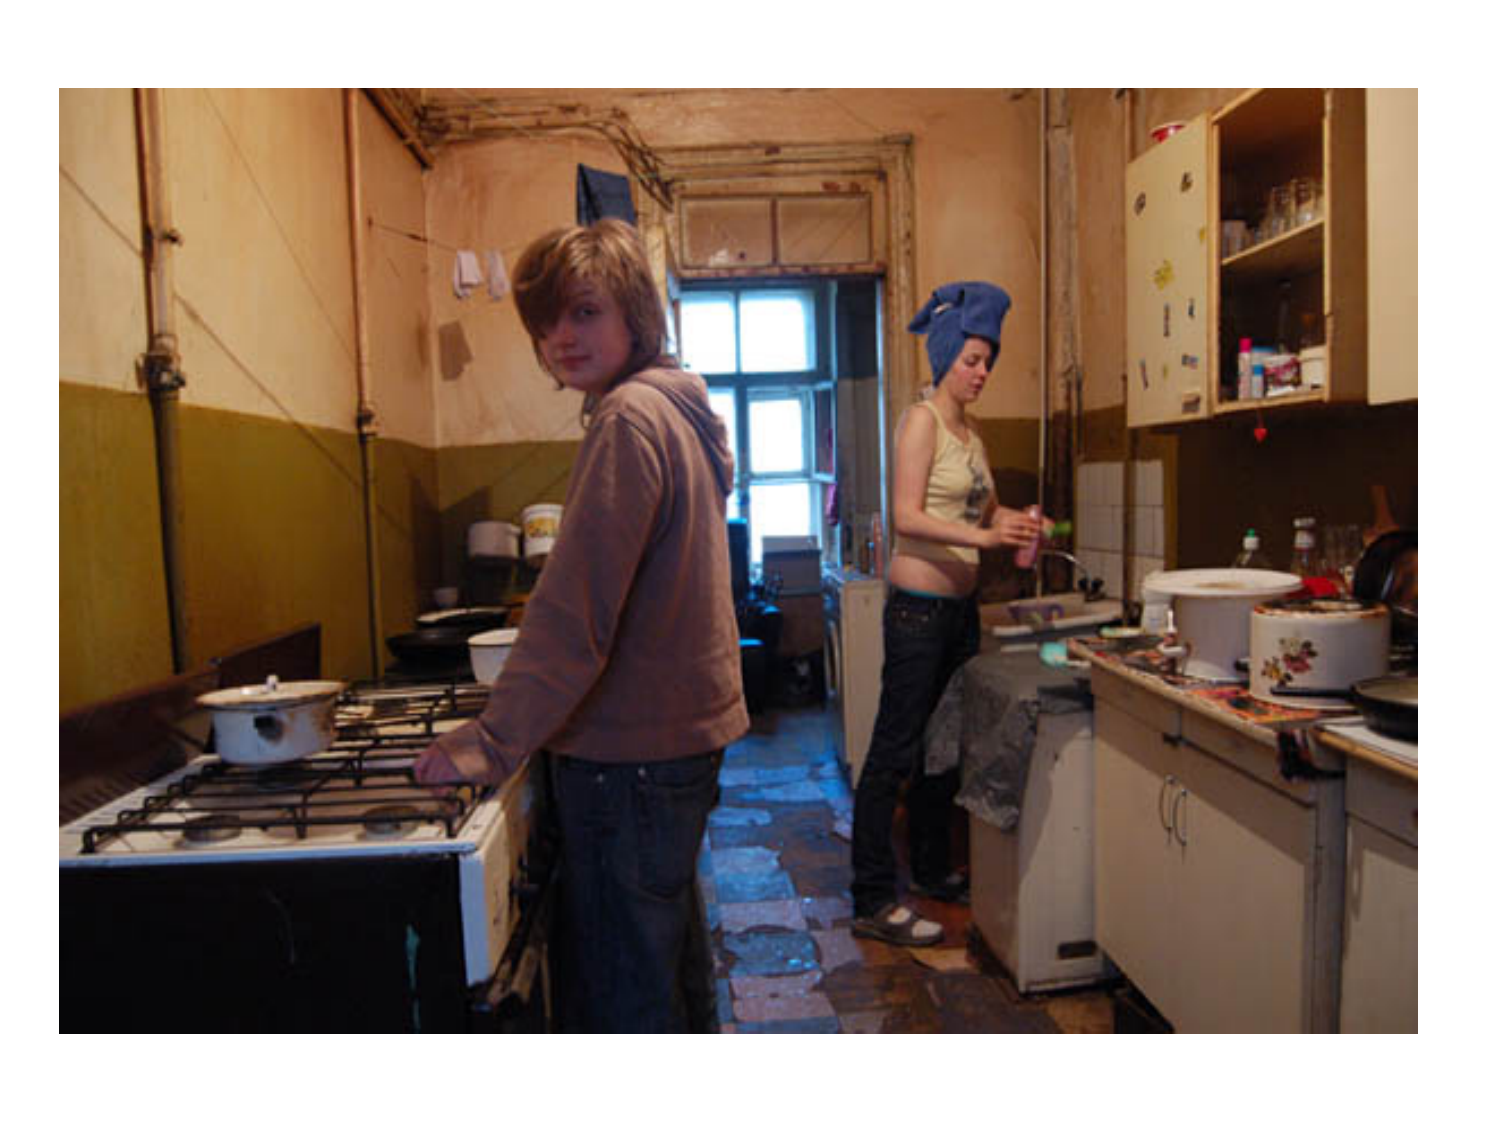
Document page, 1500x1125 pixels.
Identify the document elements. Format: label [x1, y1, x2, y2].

picture [59, 88, 1418, 1034]
